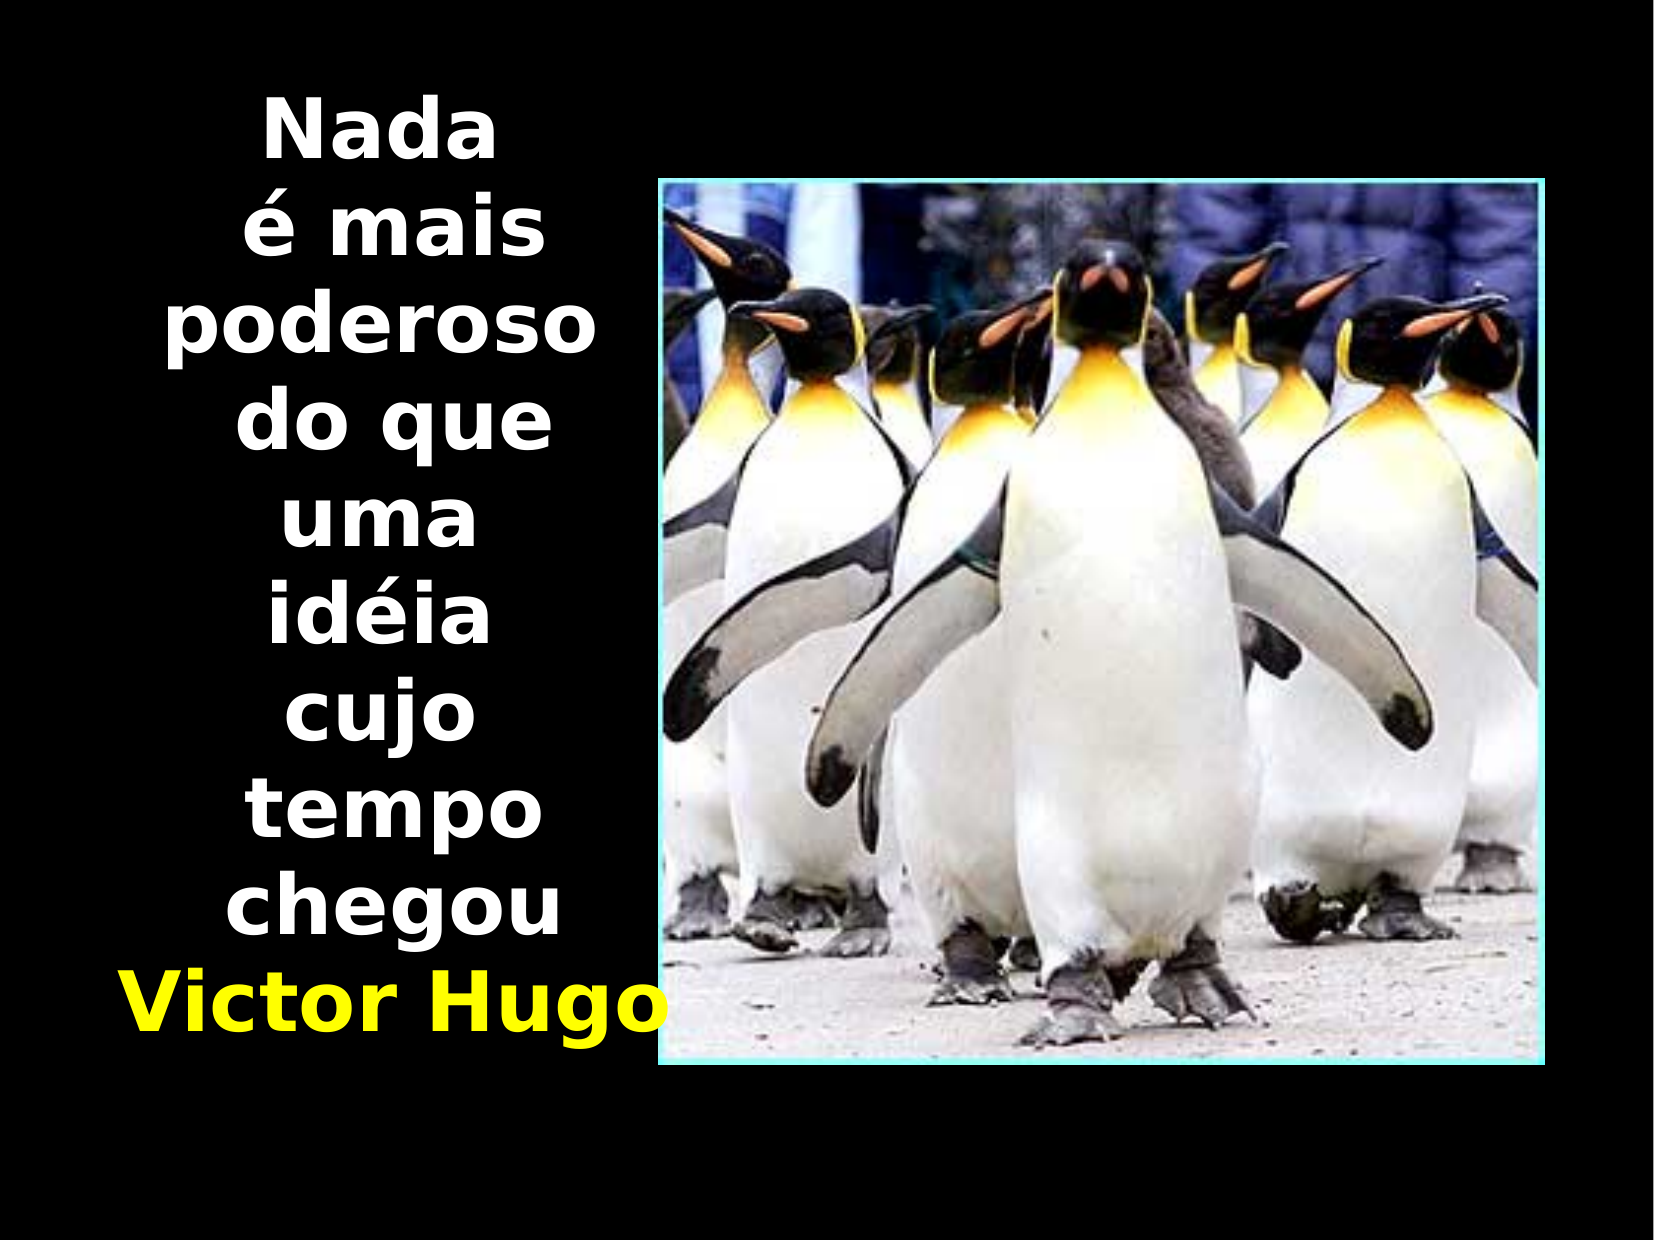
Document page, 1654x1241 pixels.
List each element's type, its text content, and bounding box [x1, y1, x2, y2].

text_box Nada é mais poderoso do que uma idéia cujo tempo chegou Victor Hugo [117, 81, 674, 1241]
picture [674, 178, 1545, 1065]
